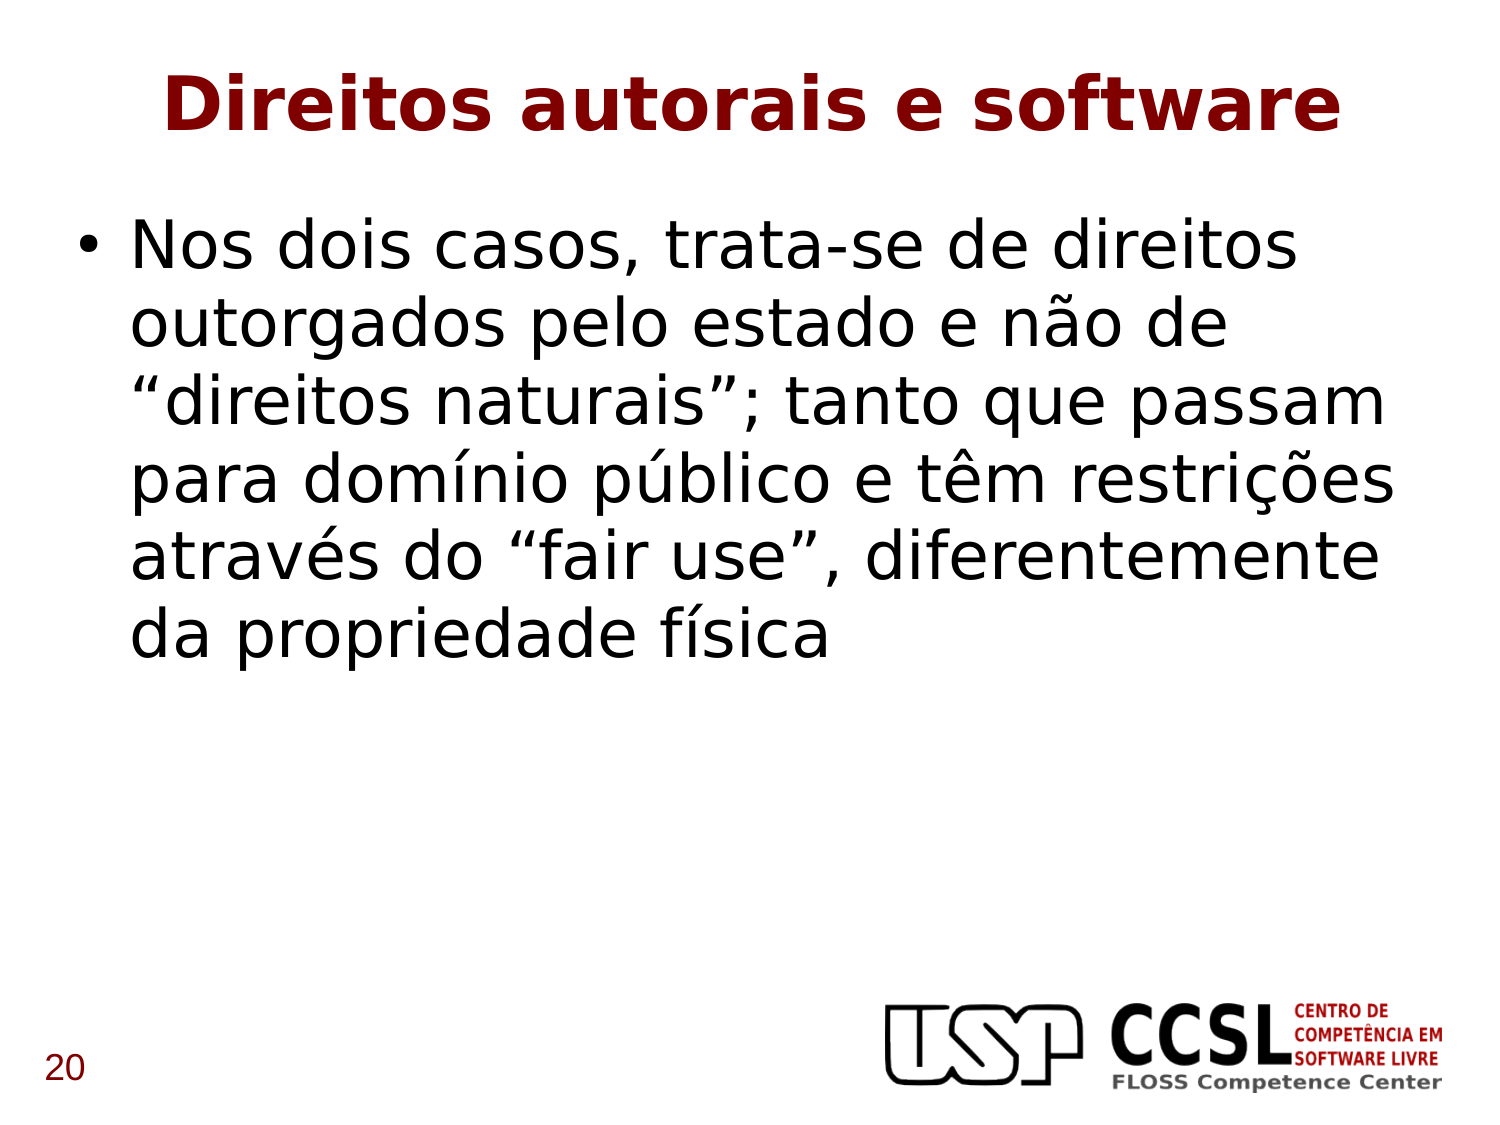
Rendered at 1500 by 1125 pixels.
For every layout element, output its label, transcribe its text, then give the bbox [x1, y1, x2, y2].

picture [885, 1003, 1442, 1093]
list Nos dois casos, trata-se de direitos outorgados pelo estado e não de “direitos naturais”; tanto que passam para domínio público e têm restrições através do “fair use”, diferentemente da propriedade física [59, 206, 1447, 950]
title Direitos autorais e software [59, 29, 1447, 180]
